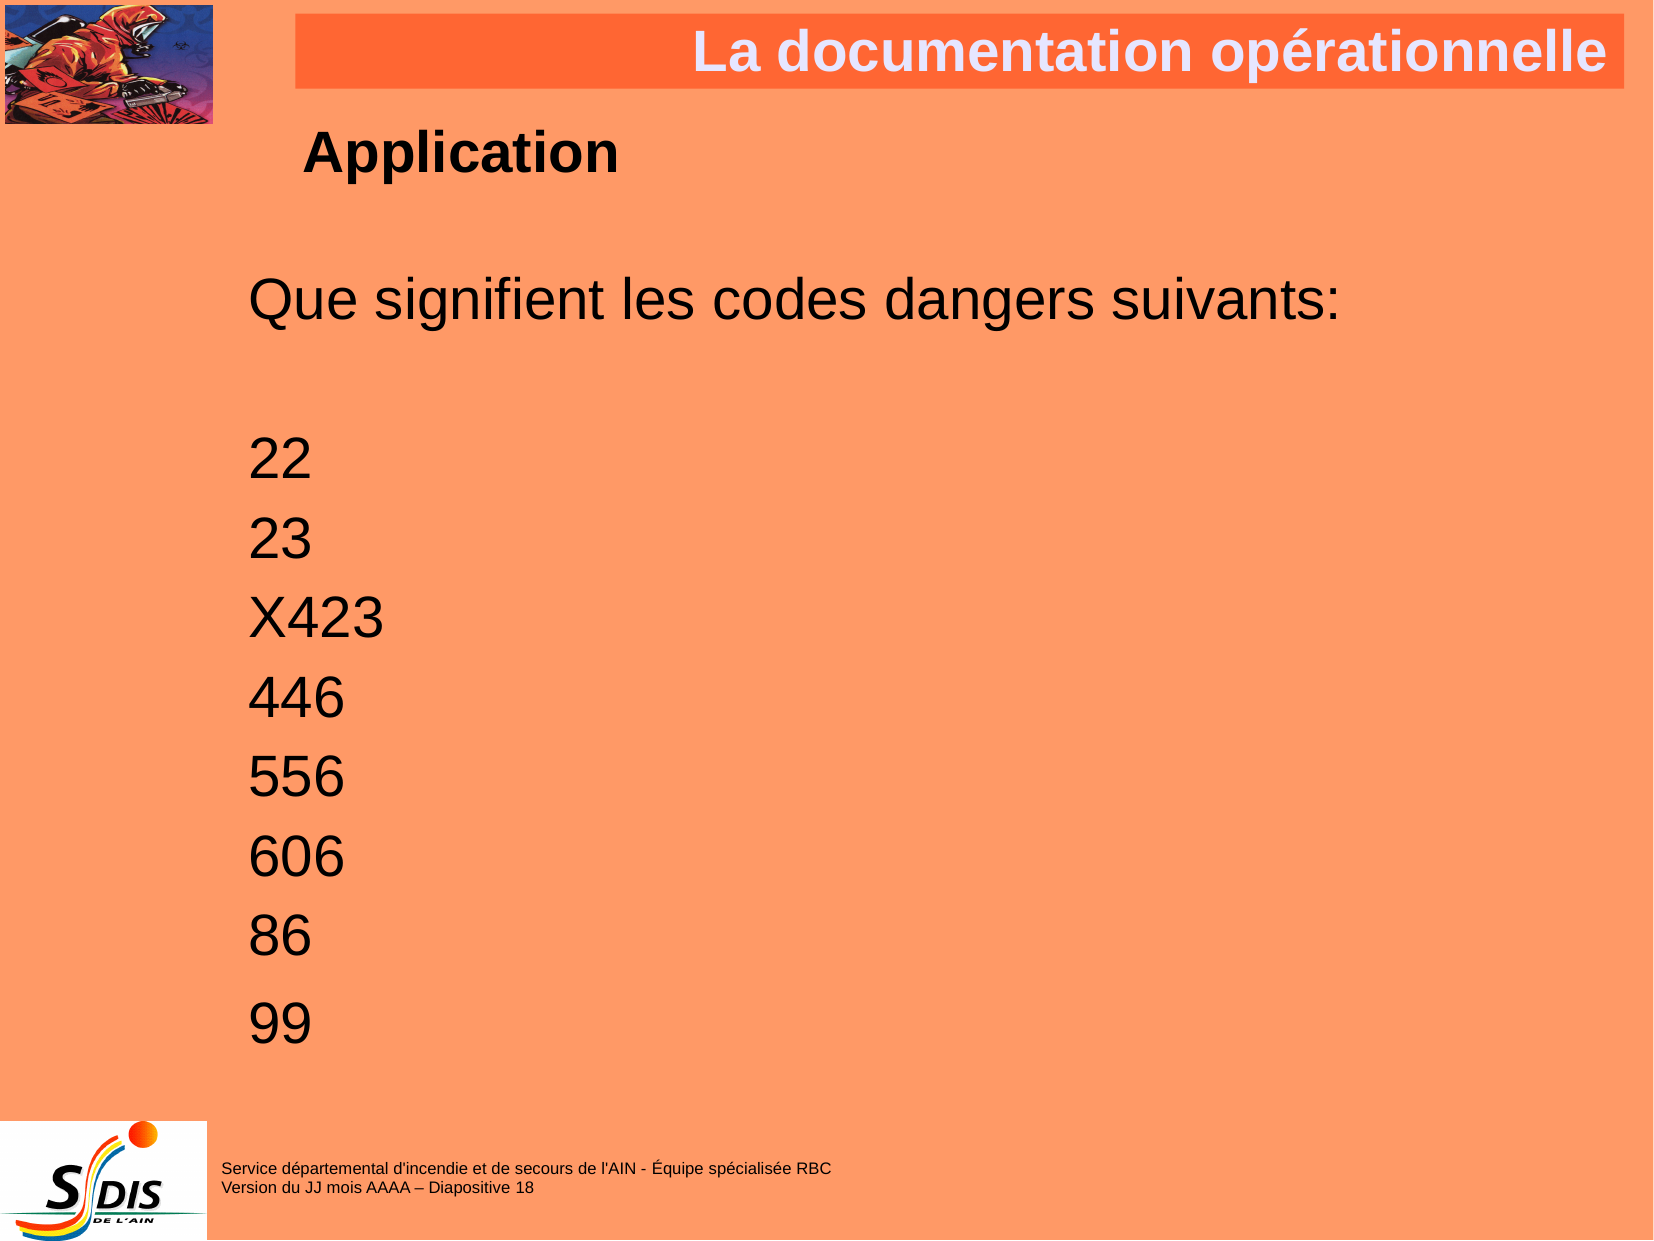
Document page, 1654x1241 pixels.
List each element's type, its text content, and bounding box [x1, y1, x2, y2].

text_box La documentation opérationnelle [295, 13, 1625, 89]
picture [5, 5, 213, 124]
picture [0, 1121, 207, 1241]
list Que signifient les codes dangers suivants: 22 23 X423 446 556 606 86 99 [177, 259, 1453, 1063]
text_box Application [287, 112, 636, 193]
